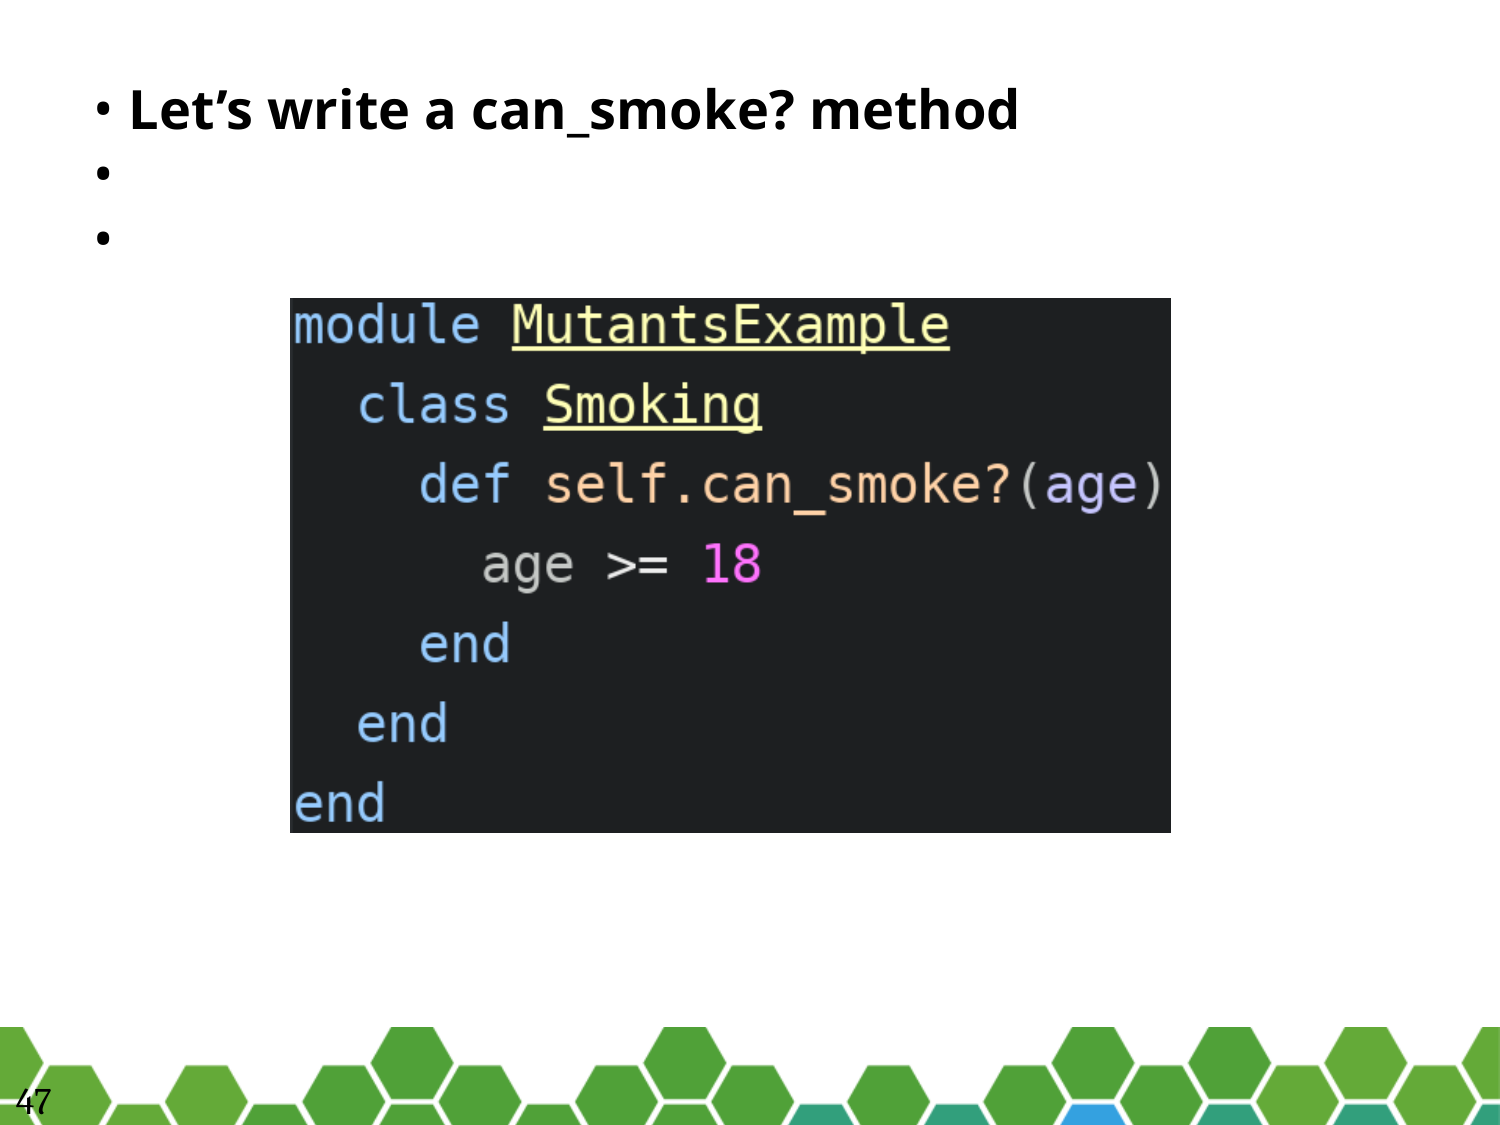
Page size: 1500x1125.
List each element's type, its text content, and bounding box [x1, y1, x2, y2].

text_box Let’s write a can_smoke? method [93, 75, 1467, 728]
picture [0, 1027, 1500, 1125]
picture [290, 298, 1171, 833]
